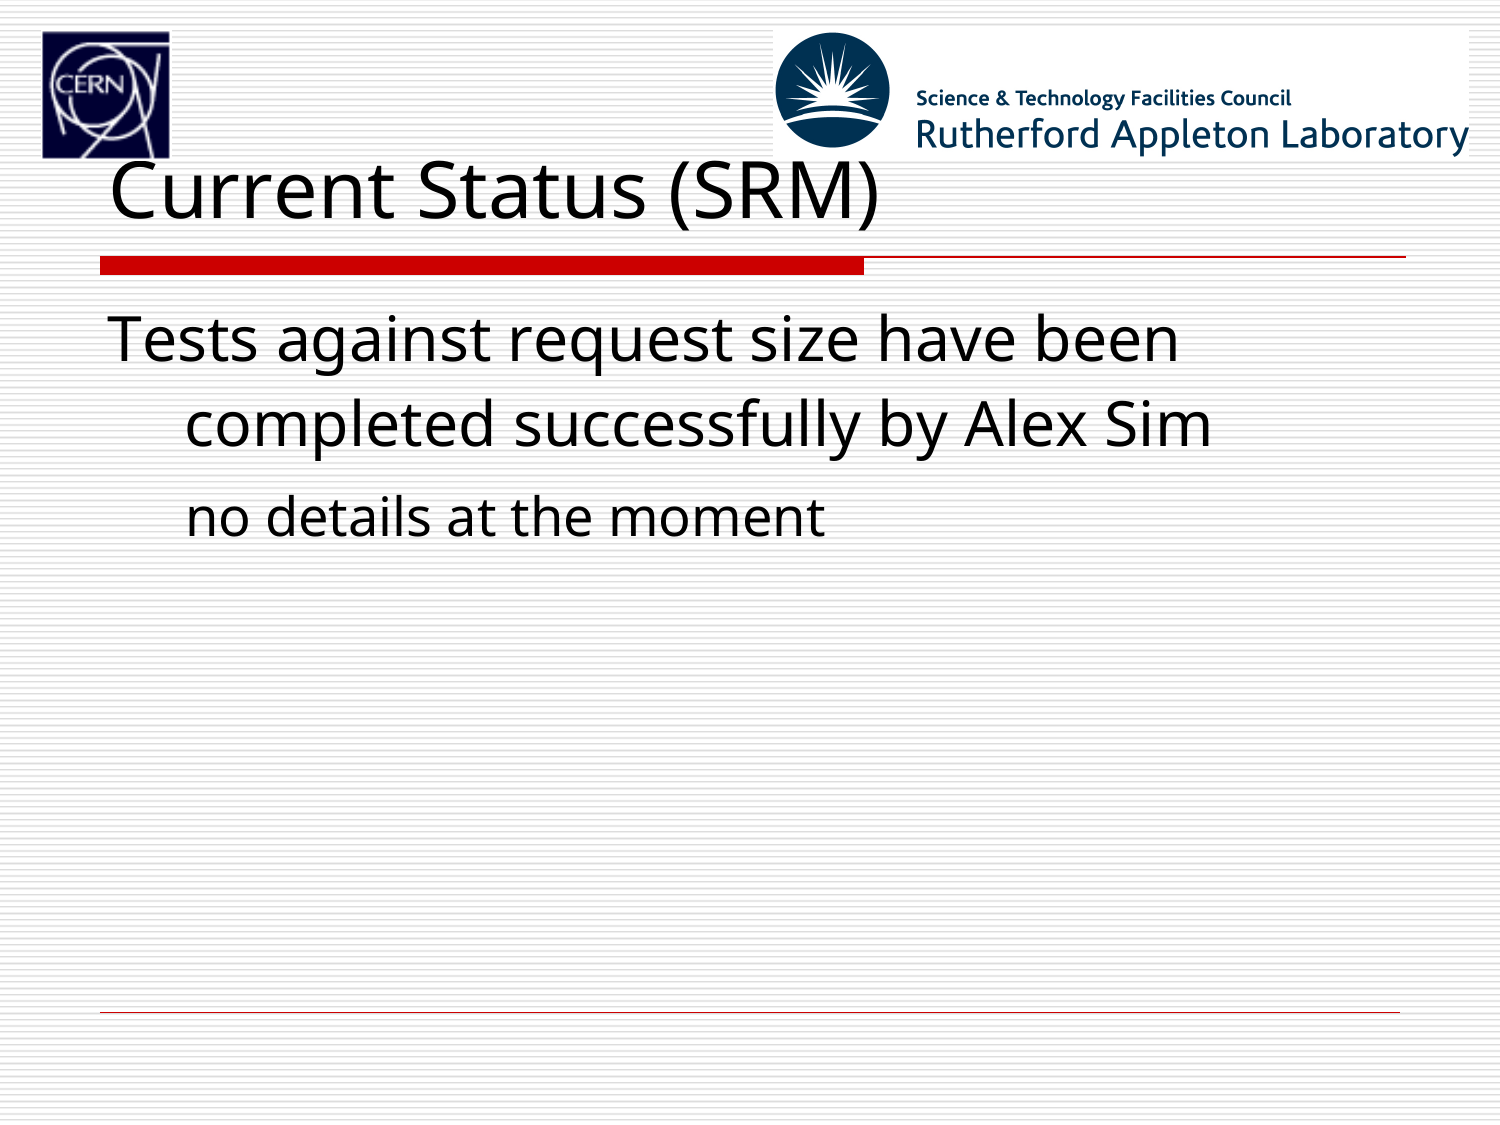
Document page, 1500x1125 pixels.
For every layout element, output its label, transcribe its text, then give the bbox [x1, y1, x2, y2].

picture [0, 0, 1500, 1125]
title Current Status (SRM) [94, 49, 1407, 250]
list Tests against request size have been completed successfully by Alex Sim no details at the moment [92, 287, 1406, 988]
